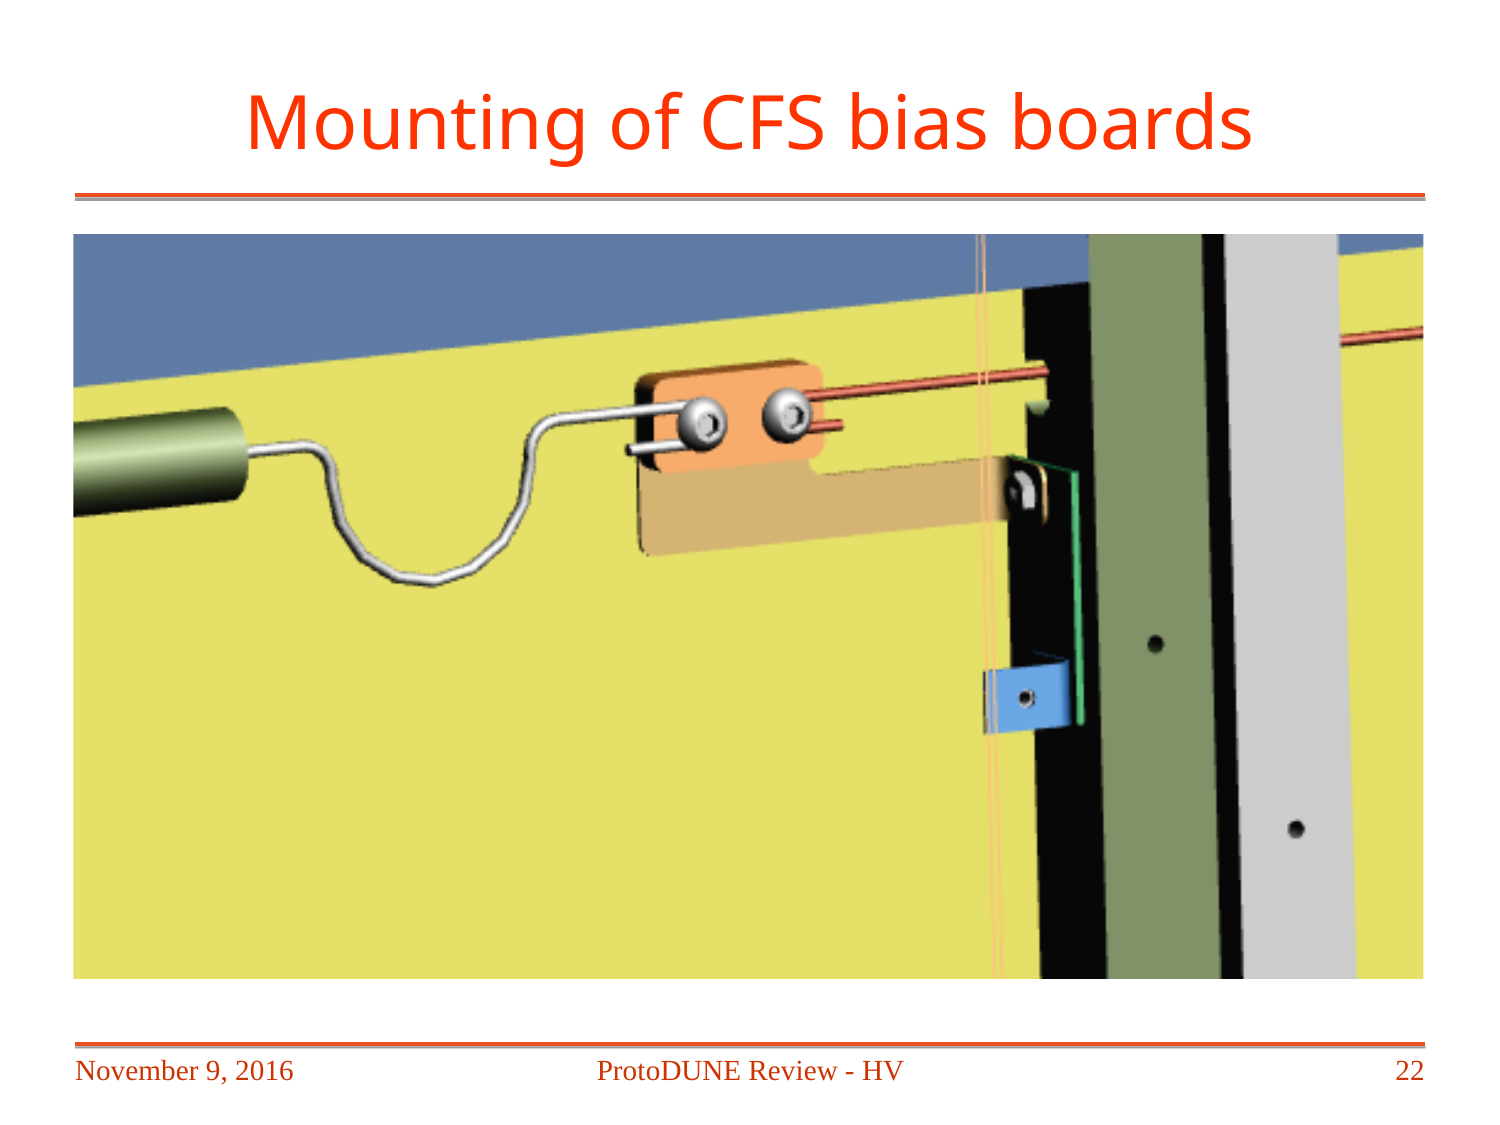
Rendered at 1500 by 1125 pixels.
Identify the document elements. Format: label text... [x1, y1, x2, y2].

title Mounting of CFS bias boards [75, 44, 1425, 196]
picture [73, 234, 1424, 979]
